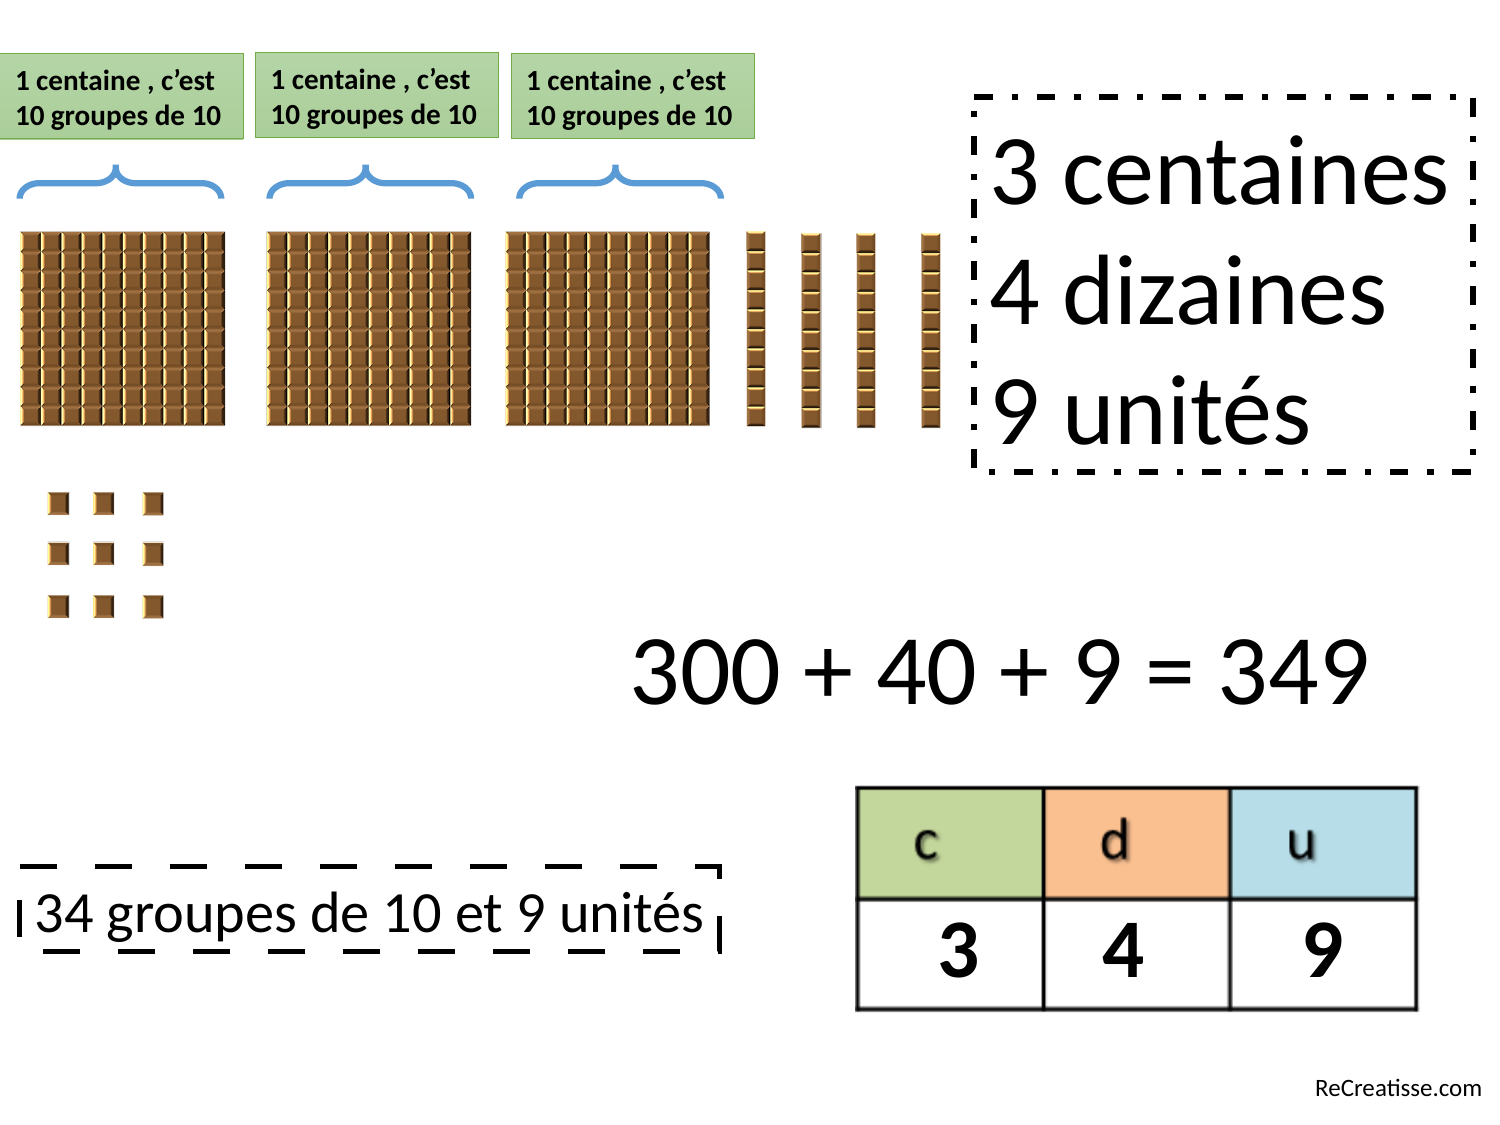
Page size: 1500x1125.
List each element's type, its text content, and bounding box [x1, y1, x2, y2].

text_box 1 centaine , c’est 10 groupes de 10 [511, 54, 754, 139]
text_box 1 centaine , c’est 10 groupes de 10 [256, 52, 499, 137]
text_box 4 [1087, 886, 1159, 1001]
text_box ReCreatisse.com [1300, 1064, 1498, 1109]
text_box 3 centaines 4 dizaines 9 unités [974, 97, 1473, 472]
text_box 300 + 40 + 9 = 349 [614, 597, 1385, 732]
text_box 1 centaine , c’est 10 groupes de 10 [0, 54, 243, 139]
picture [855, 781, 1422, 1014]
text_box 9 [1287, 886, 1359, 1001]
text_box 3 [923, 886, 995, 1001]
text_box 34 groupes de 10 et 9 unités [20, 867, 720, 952]
picture [19, 230, 941, 619]
